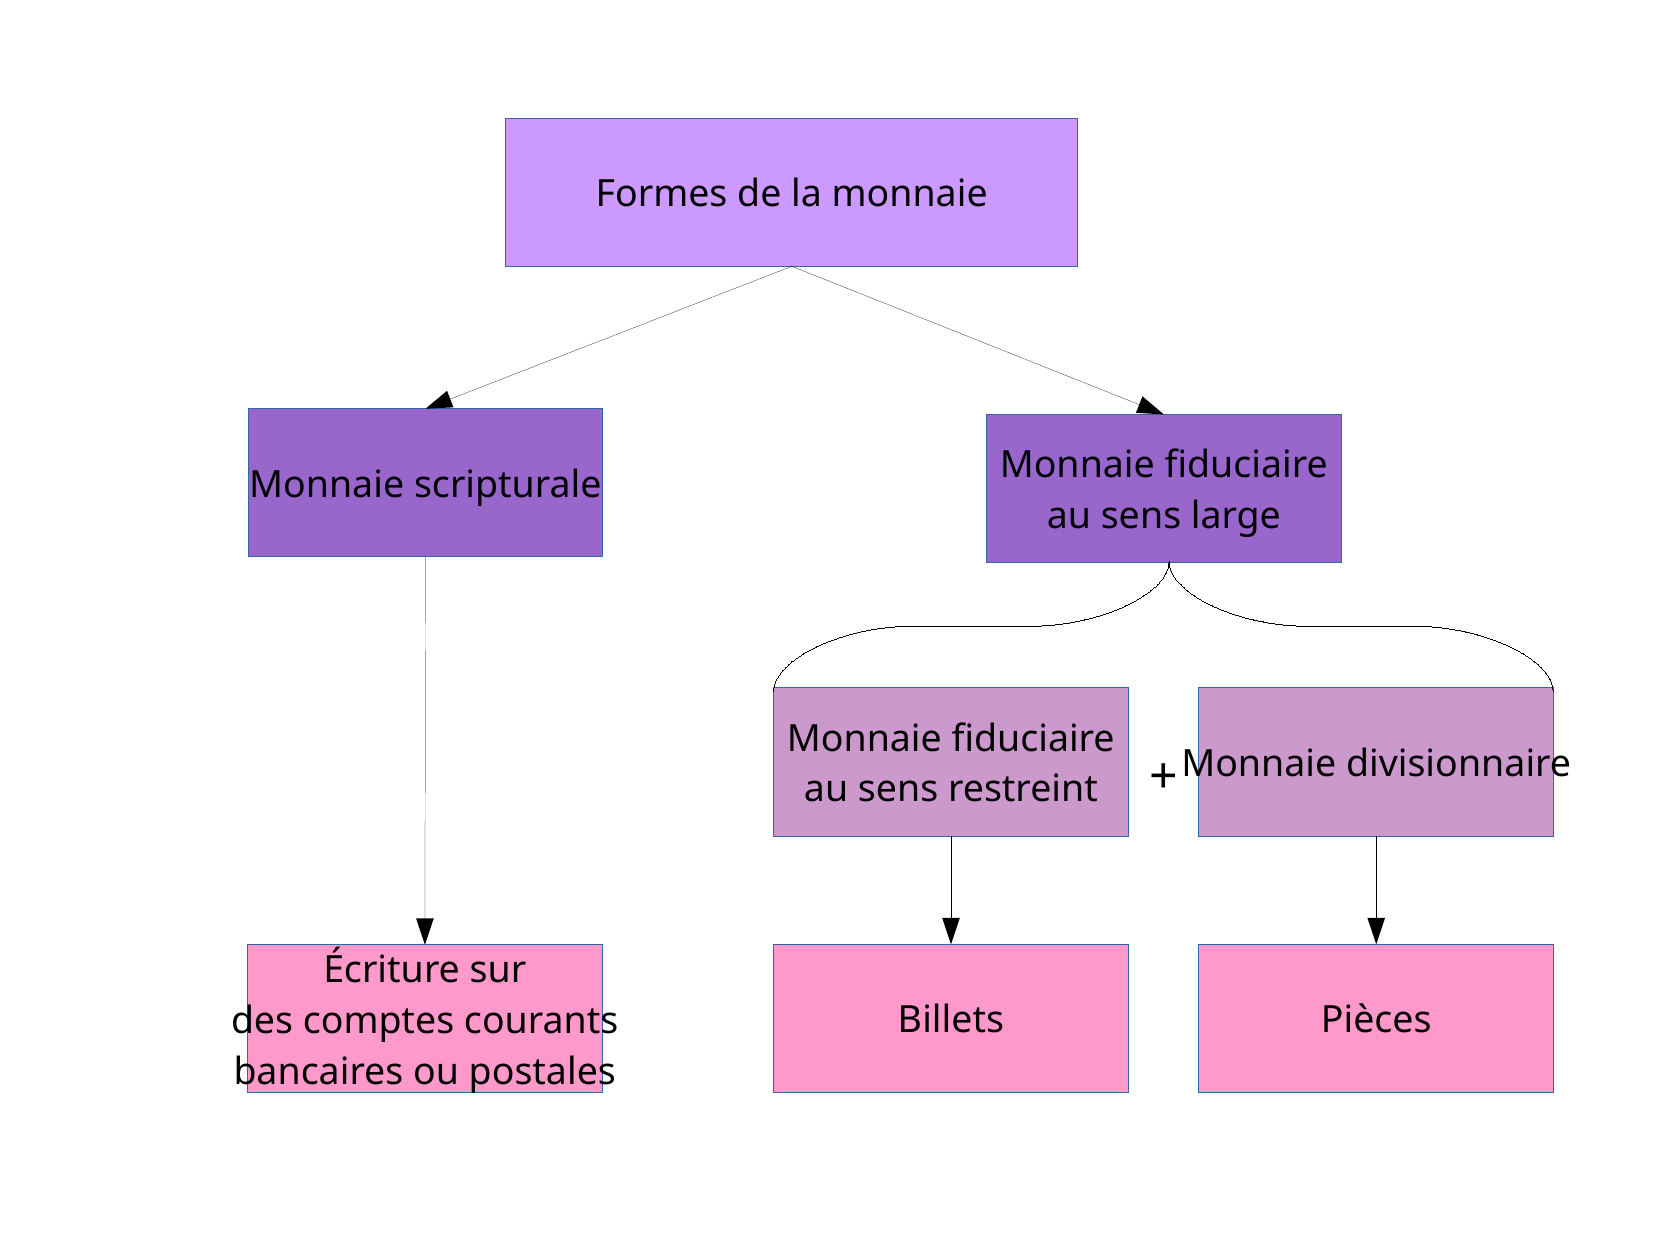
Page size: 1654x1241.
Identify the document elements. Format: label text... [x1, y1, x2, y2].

text_box Écriture sur des comptes courants bancaires ou postales [247, 944, 603, 1093]
text_box Billets [773, 944, 1129, 1093]
text_box Monnaie divisionnaire [1198, 687, 1554, 837]
text_box Monnaie fiduciaire au sens large [986, 414, 1342, 563]
text_box Monnaie fiduciaire au sens restreint [773, 687, 1129, 837]
text_box Pièces [1198, 944, 1554, 1093]
text_box Monnaie scripturale [248, 408, 603, 557]
text_box Formes de la monnaie [505, 118, 1078, 267]
text_box + [1135, 732, 1186, 805]
